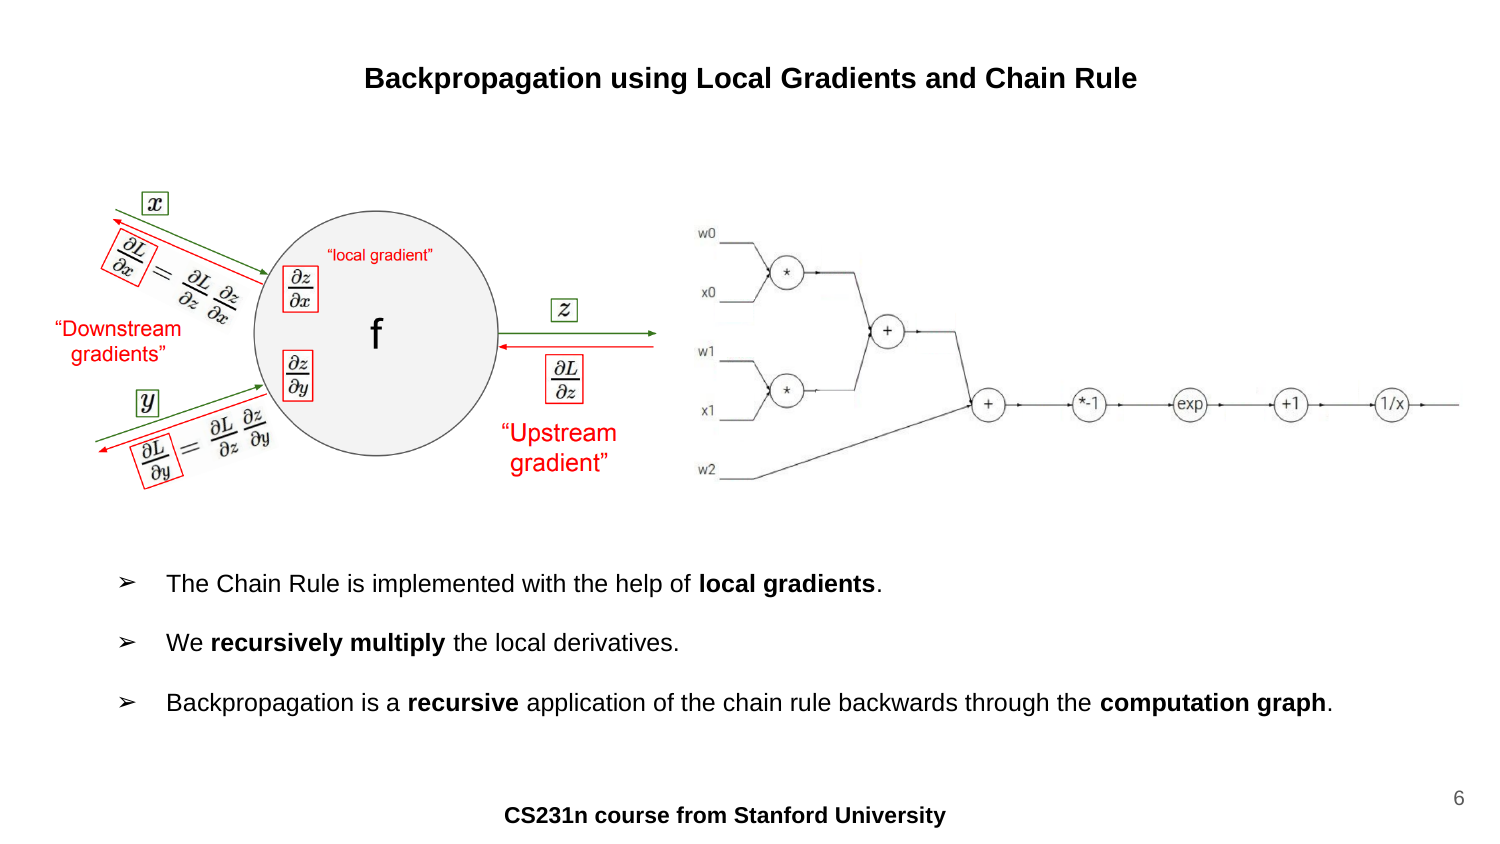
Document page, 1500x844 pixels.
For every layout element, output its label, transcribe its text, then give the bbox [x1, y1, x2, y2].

picture [52, 183, 657, 490]
text_box The Chain Rule is implemented with the help of local gradients. We recursively multiply the local derivatives. Backpropagation is a recursive application of the chain rule backwards through the computation graph. [76, 552, 1371, 670]
text_box CS231n course from Stanford University [489, 785, 981, 844]
text_box Backpropagation using Local Gradients and Chain Rule [349, 44, 1294, 114]
picture [694, 219, 1468, 484]
slide_number <number> [1389, 764, 1480, 830]
